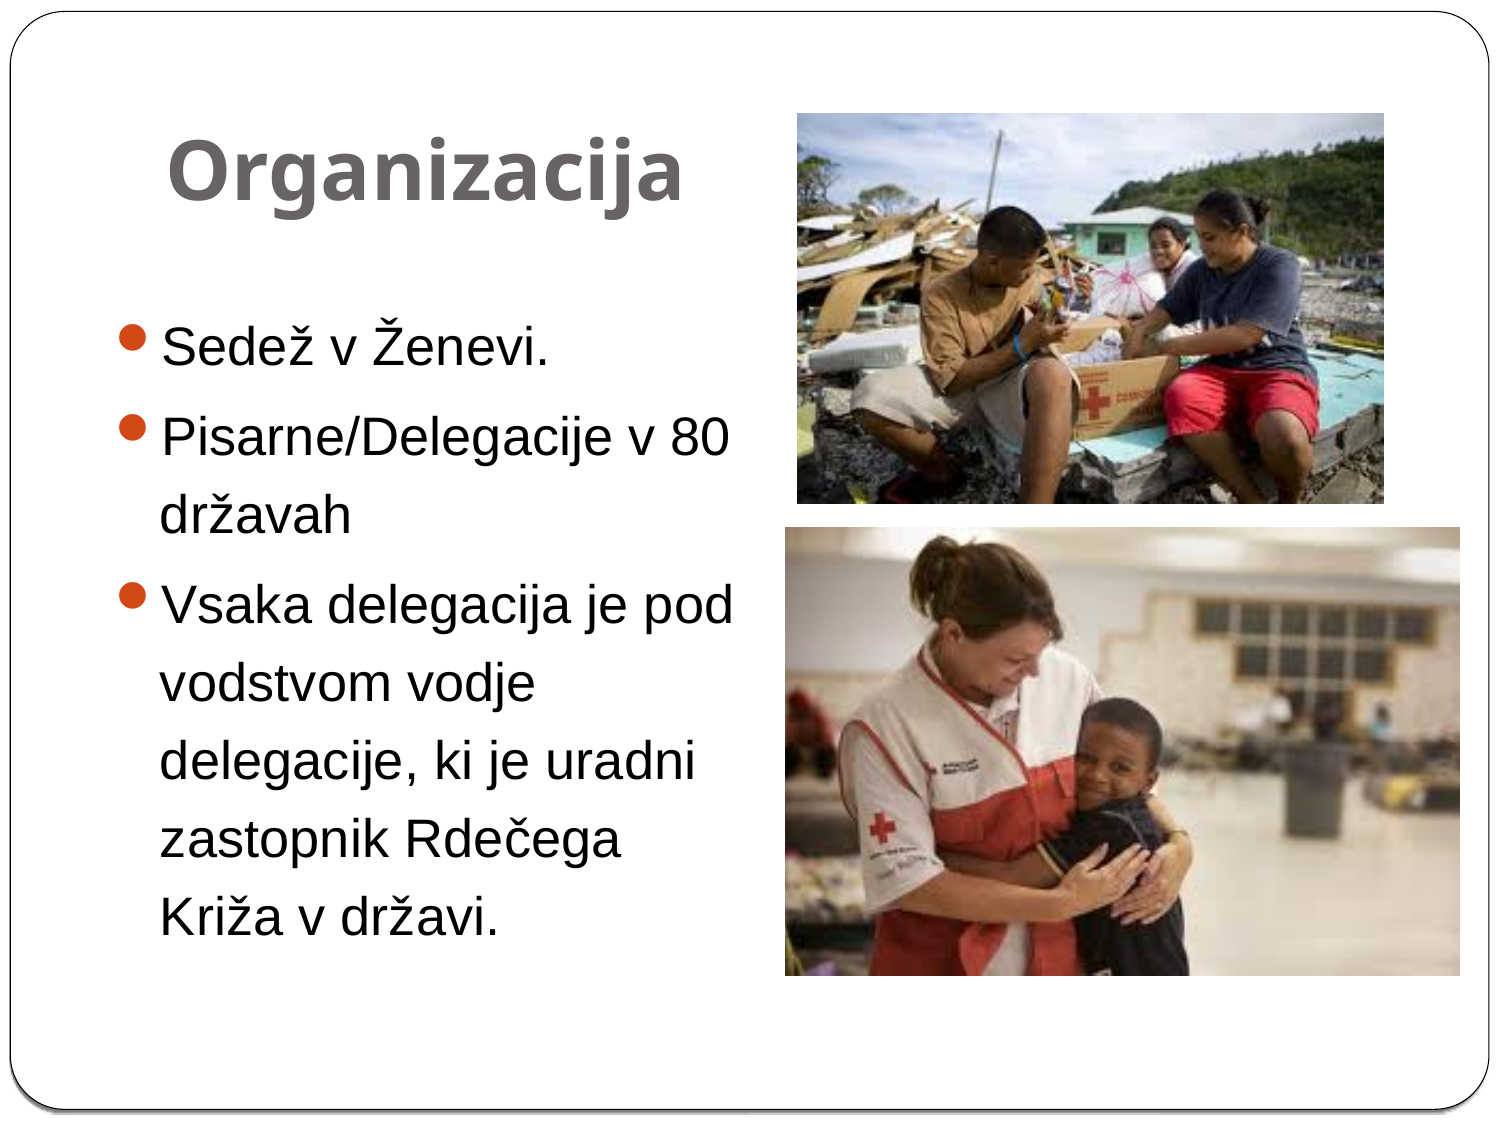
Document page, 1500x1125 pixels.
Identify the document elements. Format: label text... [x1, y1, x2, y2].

picture [797, 113, 1384, 504]
picture [785, 527, 1460, 976]
list Sedež v Ženevi. Pisarne/Delegacije v 80 državah Vsaka delegacija je pod vodstvom vodje delegacije, ki je uradni zastopnik Rdečega Križa v državi. [100, 290, 760, 1041]
title Organizacija [150, 45, 1425, 233]
